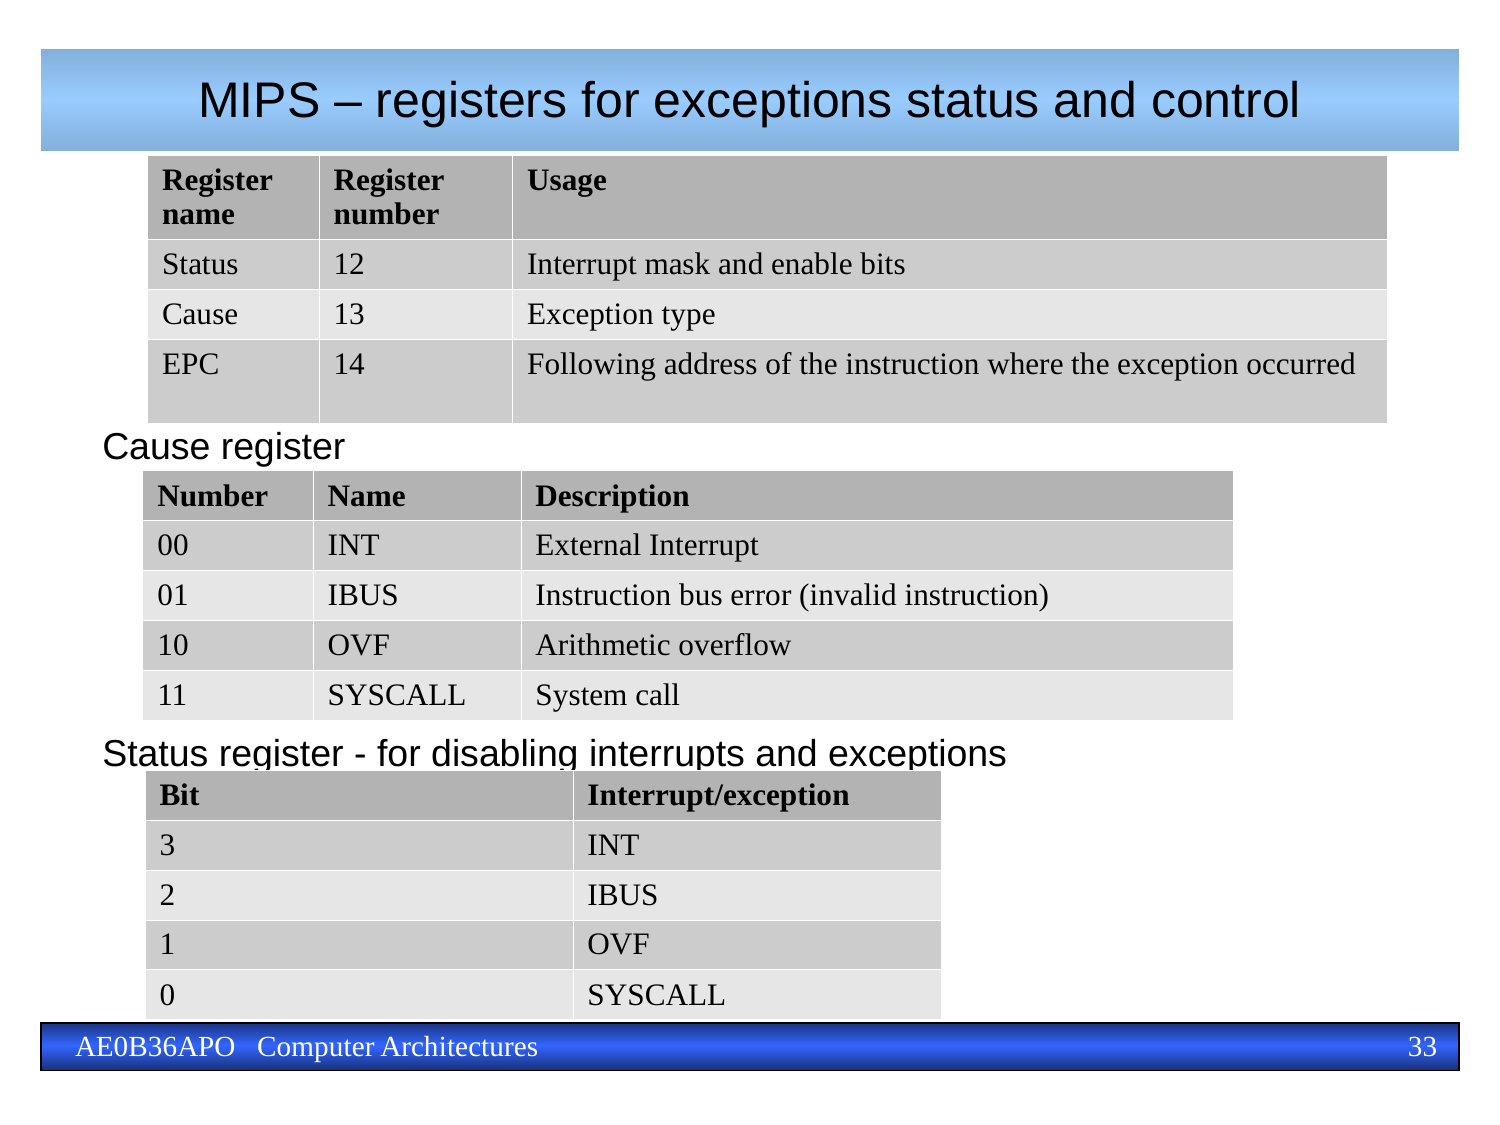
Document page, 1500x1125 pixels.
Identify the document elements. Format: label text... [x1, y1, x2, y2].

table_cell Arithmetic overflow [522, 621, 1233, 670]
table_cell IBUS [574, 871, 941, 920]
table_cell 13 [320, 290, 512, 339]
table_header Bit [146, 771, 573, 820]
table_cell Following address of the instruction where the exception occurred [513, 340, 1387, 423]
table_cell Status [148, 240, 319, 289]
table_header Description [522, 471, 1233, 520]
table_cell 01 [143, 571, 313, 620]
table_header Number [143, 471, 313, 520]
text_box Cause register [87, 418, 388, 475]
table_header Register number [320, 156, 512, 239]
table_cell 2 [146, 871, 573, 920]
table_cell SYSCALL [314, 671, 521, 720]
table_cell System call [522, 671, 1233, 720]
table_cell External Interrupt [522, 521, 1233, 570]
table_cell 1 [146, 921, 573, 969]
table_cell 10 [143, 621, 313, 670]
table_cell 11 [143, 671, 313, 720]
table_header Usage [513, 156, 1387, 239]
table_cell SYSCALL [574, 970, 941, 1019]
title MIPS – registers for exceptions status and control [41, 49, 1459, 151]
table_cell INT [574, 821, 941, 870]
table_cell Exception type [513, 290, 1387, 339]
table_cell 12 [320, 240, 512, 289]
table_cell Interrupt mask and enable bits [513, 240, 1387, 289]
table_cell INT [314, 521, 521, 570]
text_box Status register - for disabling interrupts and exceptions [87, 724, 1138, 782]
table_header Interrupt/exception [574, 771, 941, 820]
table_cell 00 [143, 521, 313, 570]
table_cell 3 [146, 821, 573, 870]
table_cell 0 [146, 970, 573, 1019]
table_cell 14 [320, 340, 512, 423]
table_header Register name [148, 156, 319, 239]
table_cell EPC [148, 340, 319, 423]
table_header Name [314, 471, 521, 520]
table_cell Instruction bus error (invalid instruction) [522, 571, 1233, 620]
table_cell IBUS [314, 571, 521, 620]
table_cell OVF [314, 621, 521, 670]
table_cell Cause [148, 290, 319, 339]
table_cell OVF [574, 921, 941, 969]
